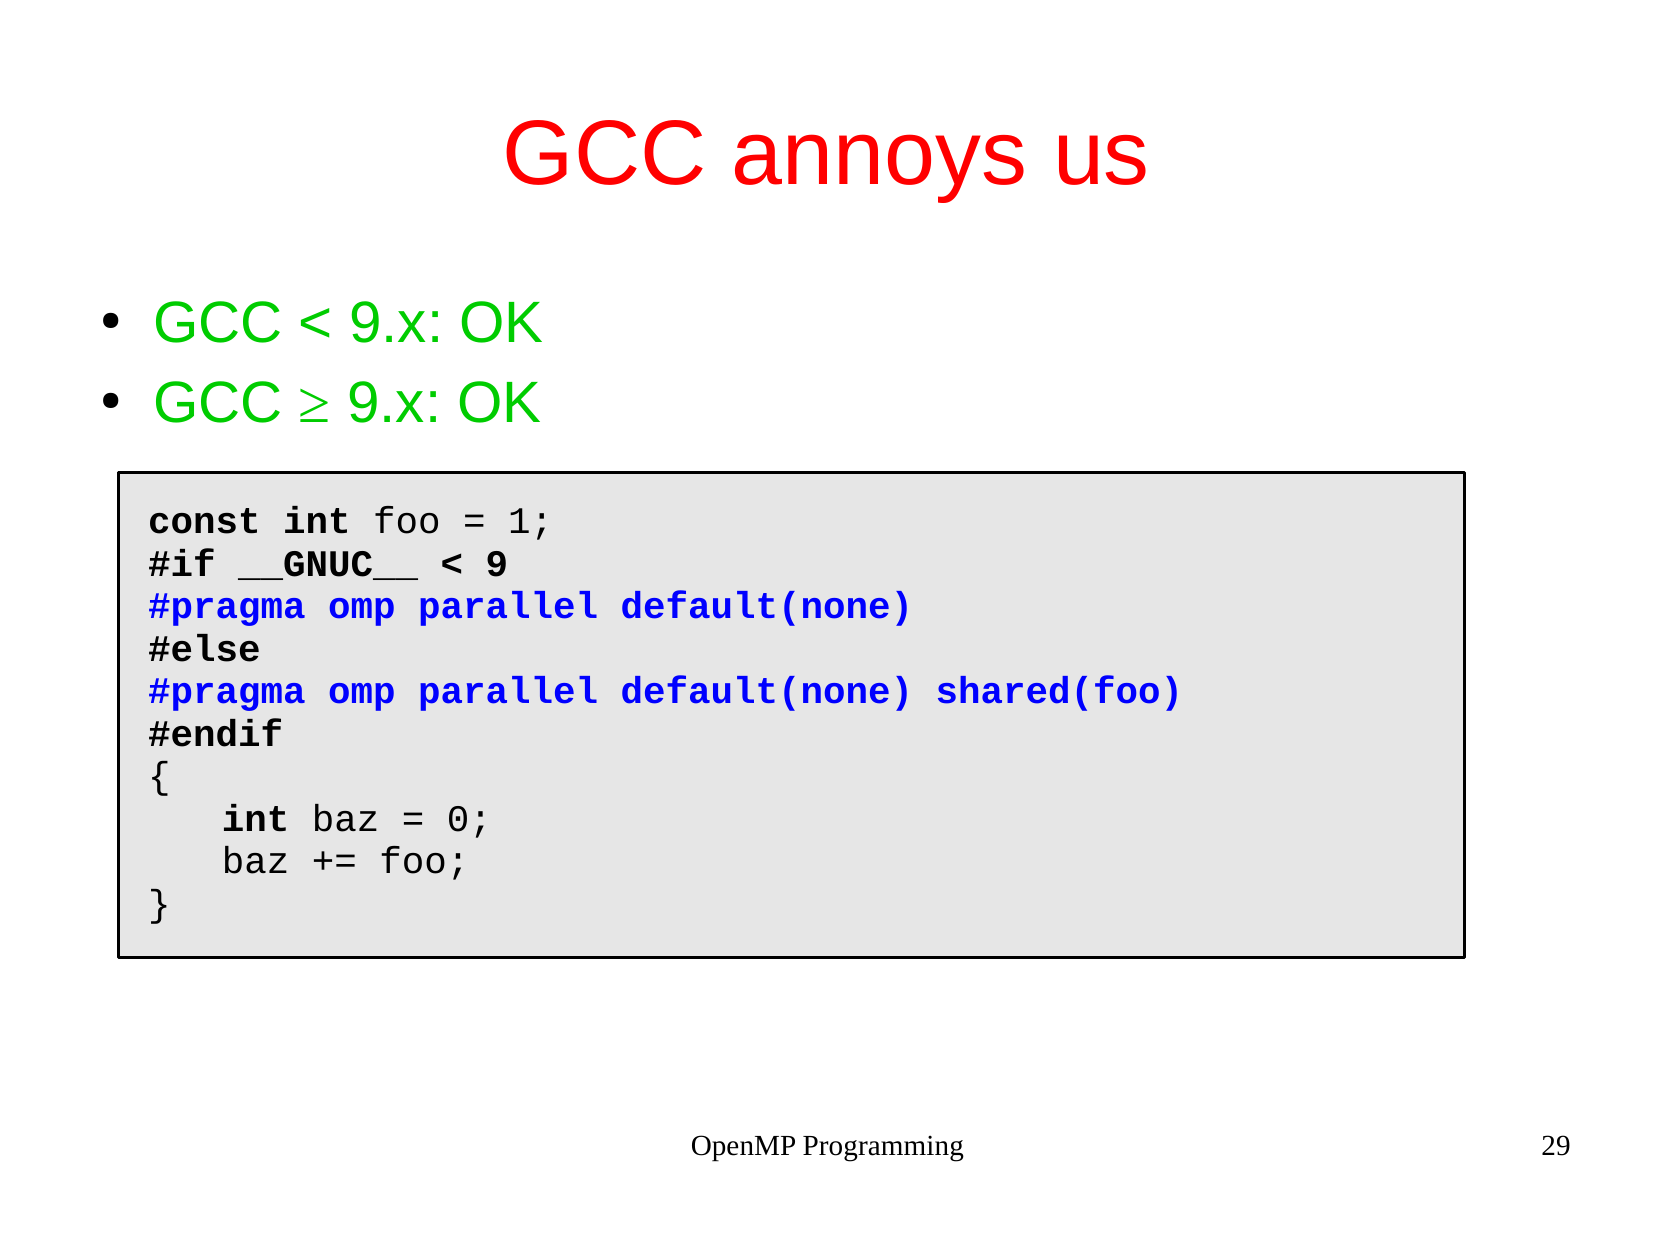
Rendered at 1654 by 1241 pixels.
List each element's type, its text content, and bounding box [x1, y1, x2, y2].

text_box const int foo = 1; #if __GNUC__ < 9 #pragma omp parallel default(none) #else #pragma omp parallel default(none) shared(foo) #endif { int baz = 0; baz += foo; } [118, 472, 1465, 958]
title GCC annoys us [82, 49, 1571, 257]
list GCC < 9.x: OK GCC ≥ 9.x: OK [82, 290, 1571, 1109]
